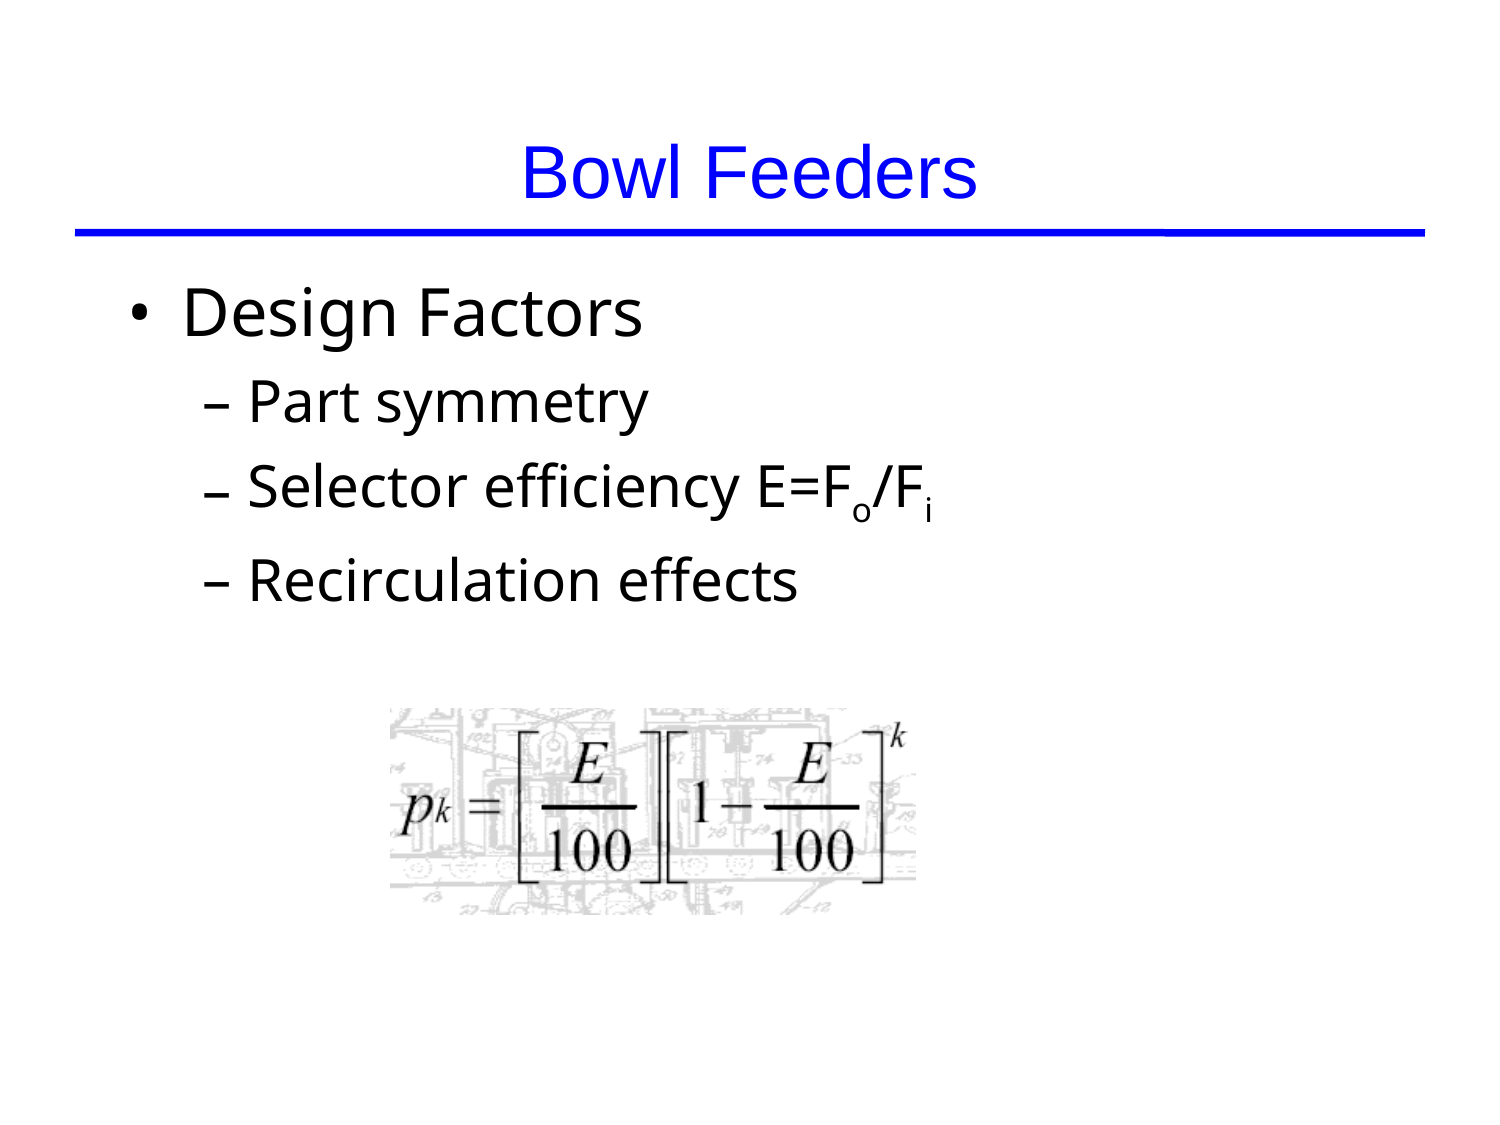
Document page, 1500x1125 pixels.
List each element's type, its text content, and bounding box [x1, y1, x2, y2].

title Bowl Feeders [112, 99, 1388, 238]
text_box Design Factors Part symmetry Selector efficiency E=Fo/Fi Recirculation effects [112, 262, 1388, 638]
picture [390, 708, 916, 915]
